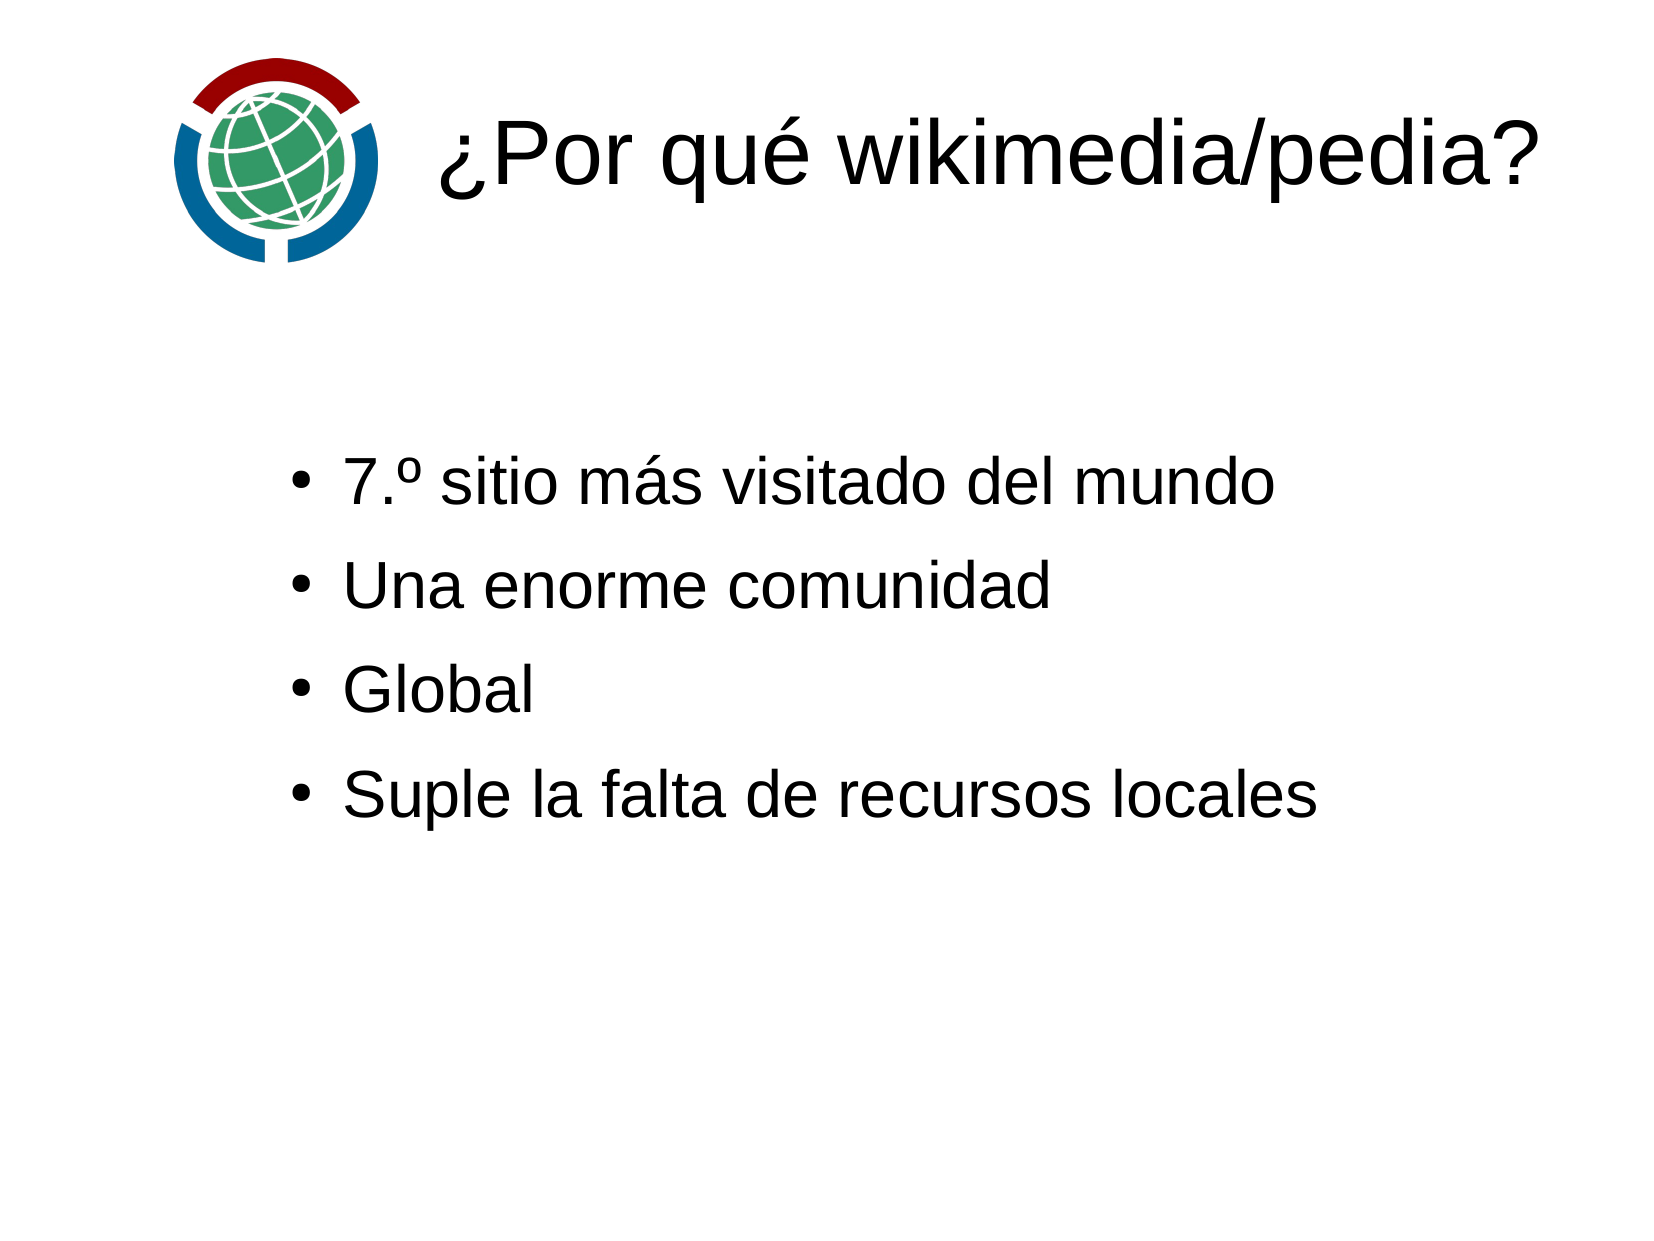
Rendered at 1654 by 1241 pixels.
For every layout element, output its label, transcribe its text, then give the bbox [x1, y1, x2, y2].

title ¿Por qué wikimedia/pedia? [407, 49, 1571, 257]
picture [174, 171, 260, 263]
picture [291, 177, 378, 263]
list 7.º sitio más visitado del mundo Una enorme comunidad Global Suple la falta de recursos locales [271, 443, 1382, 910]
picture [174, 58, 378, 263]
